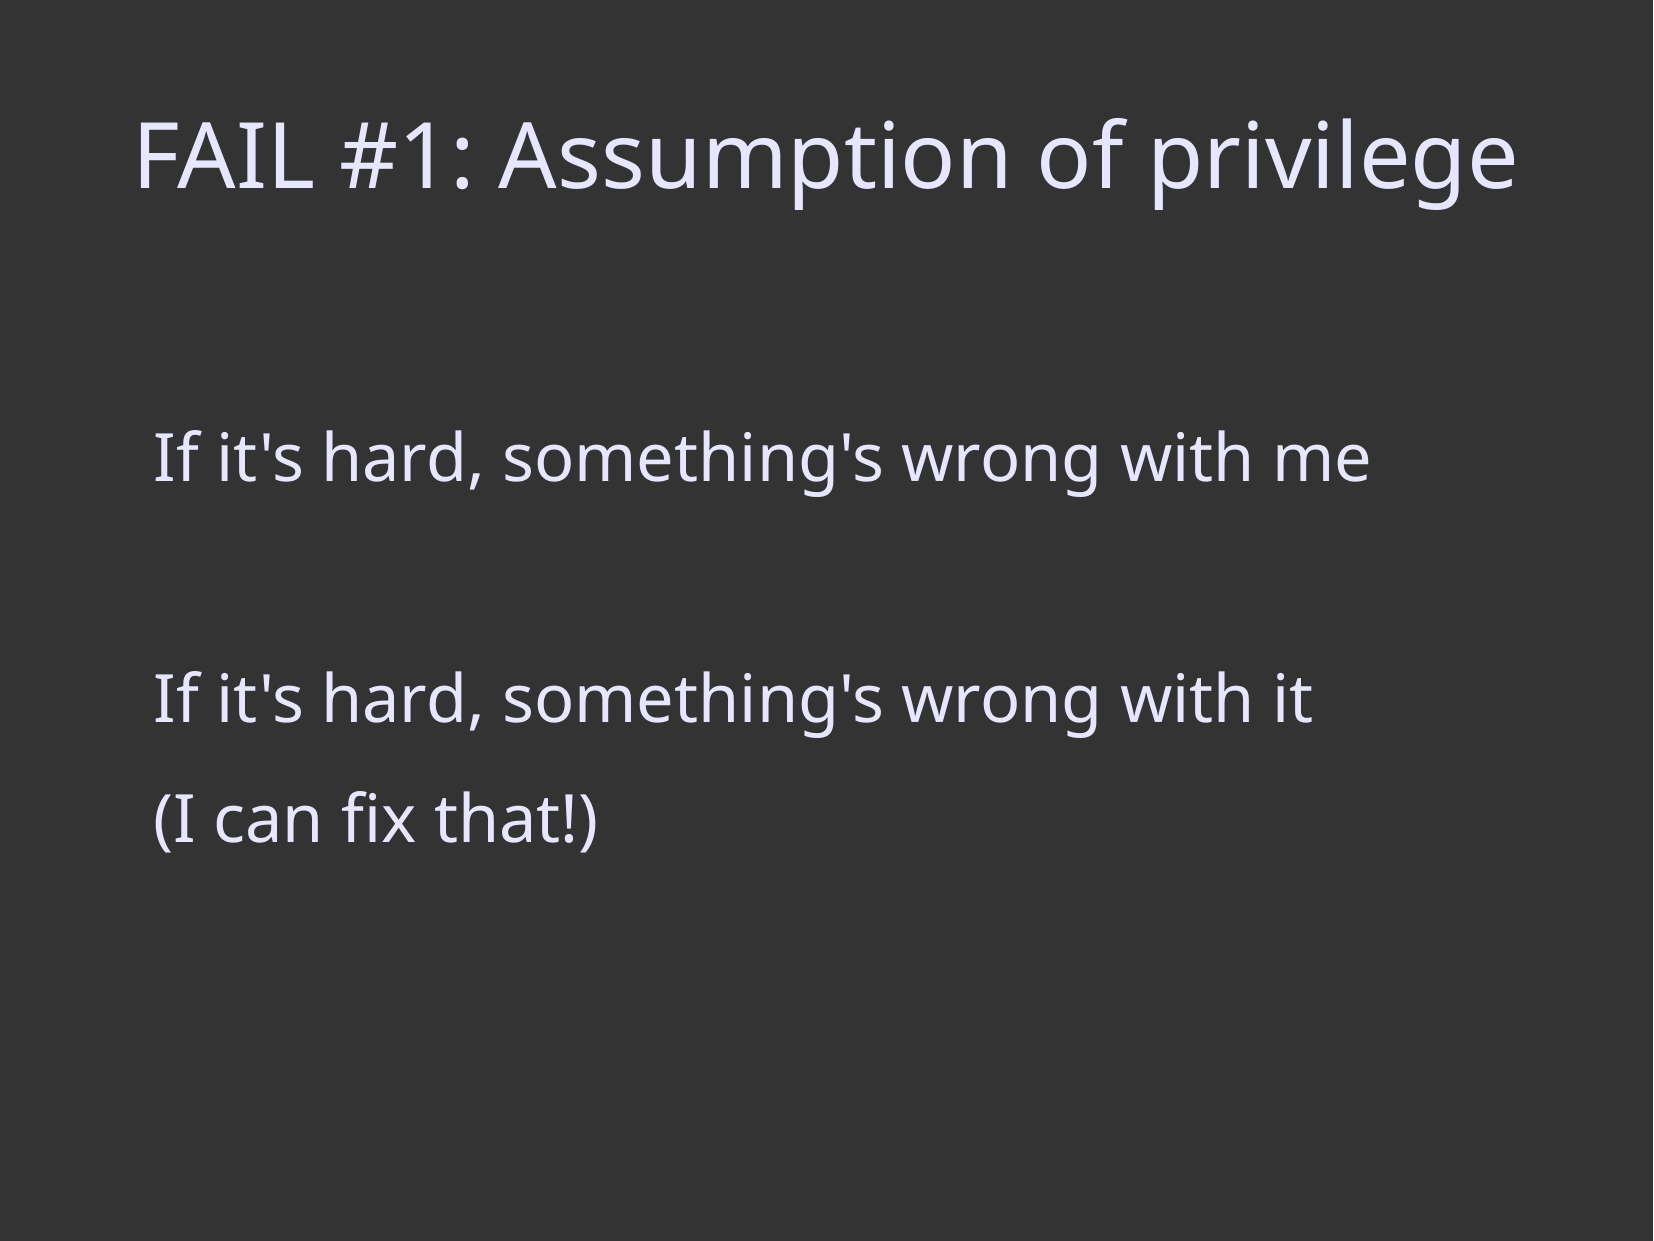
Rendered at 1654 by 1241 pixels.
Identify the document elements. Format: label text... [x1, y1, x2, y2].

list If it's hard, something's wrong with me If it's hard, something's wrong with it (I can fix that!) [82, 290, 1571, 1109]
title FAIL #1: Assumption of privilege [82, 27, 1571, 279]
